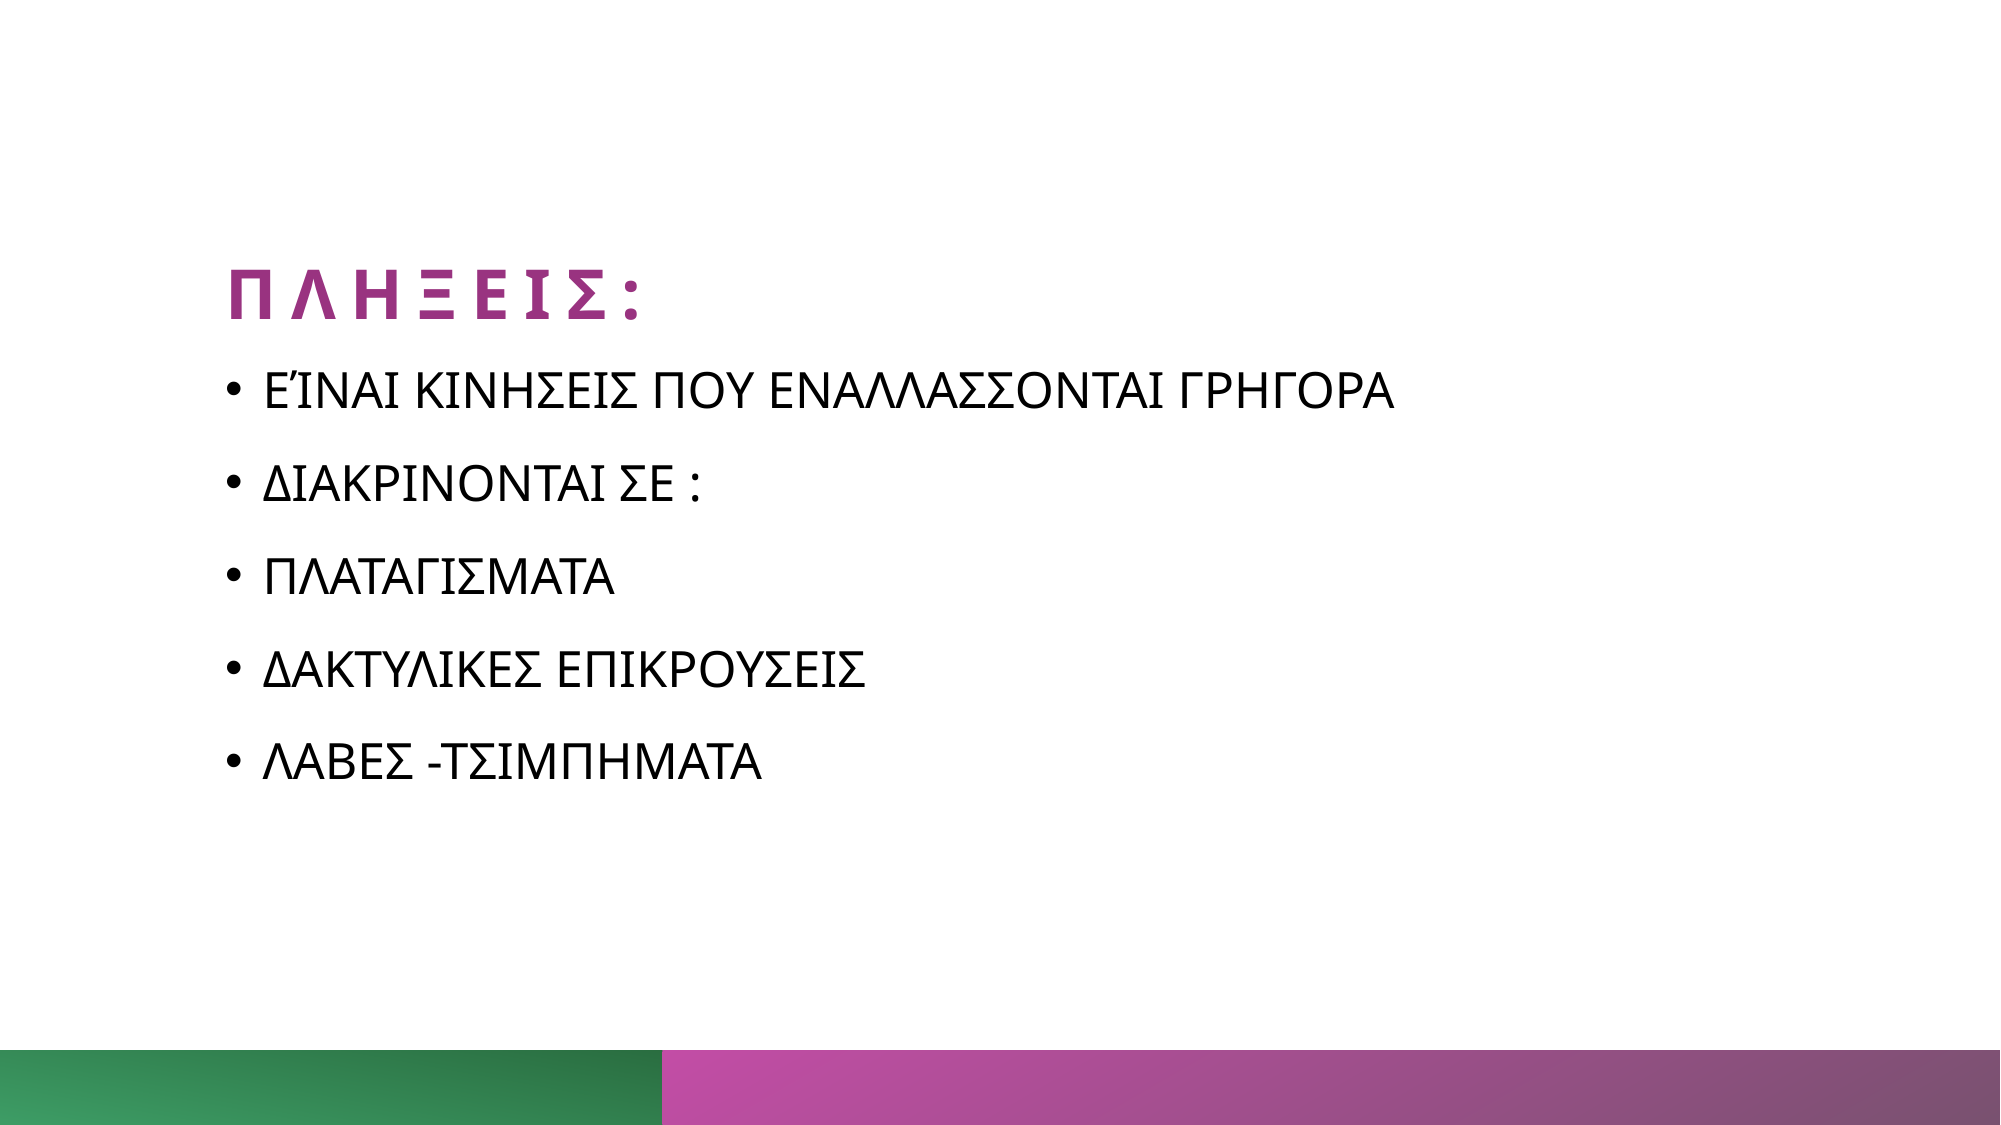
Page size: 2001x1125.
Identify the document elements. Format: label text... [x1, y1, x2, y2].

title ΠΛΗΞΕΙΣ: [225, 230, 669, 333]
list ΕΊΝΑΙ ΚΙΝΗΣΕΙΣ ΠΟΥ ΕΝΑΛΛΑΣΣΟΝΤΑΙ ΓΡΗΓΟΡΑ ΔΙΑΚΡΙΝΟΝΤΑΙ ΣΕ : ΠΛΑΤΑΓΙΣΜΑΤΑ ΔΑΚΤΥΛΙΚΕΣ ΕΠΙΚΡΟΥΣΕΙΣ ΛΑΒΕΣ -ΤΣΙΜΠΗΜΑΤΑ [225, 346, 1906, 855]
